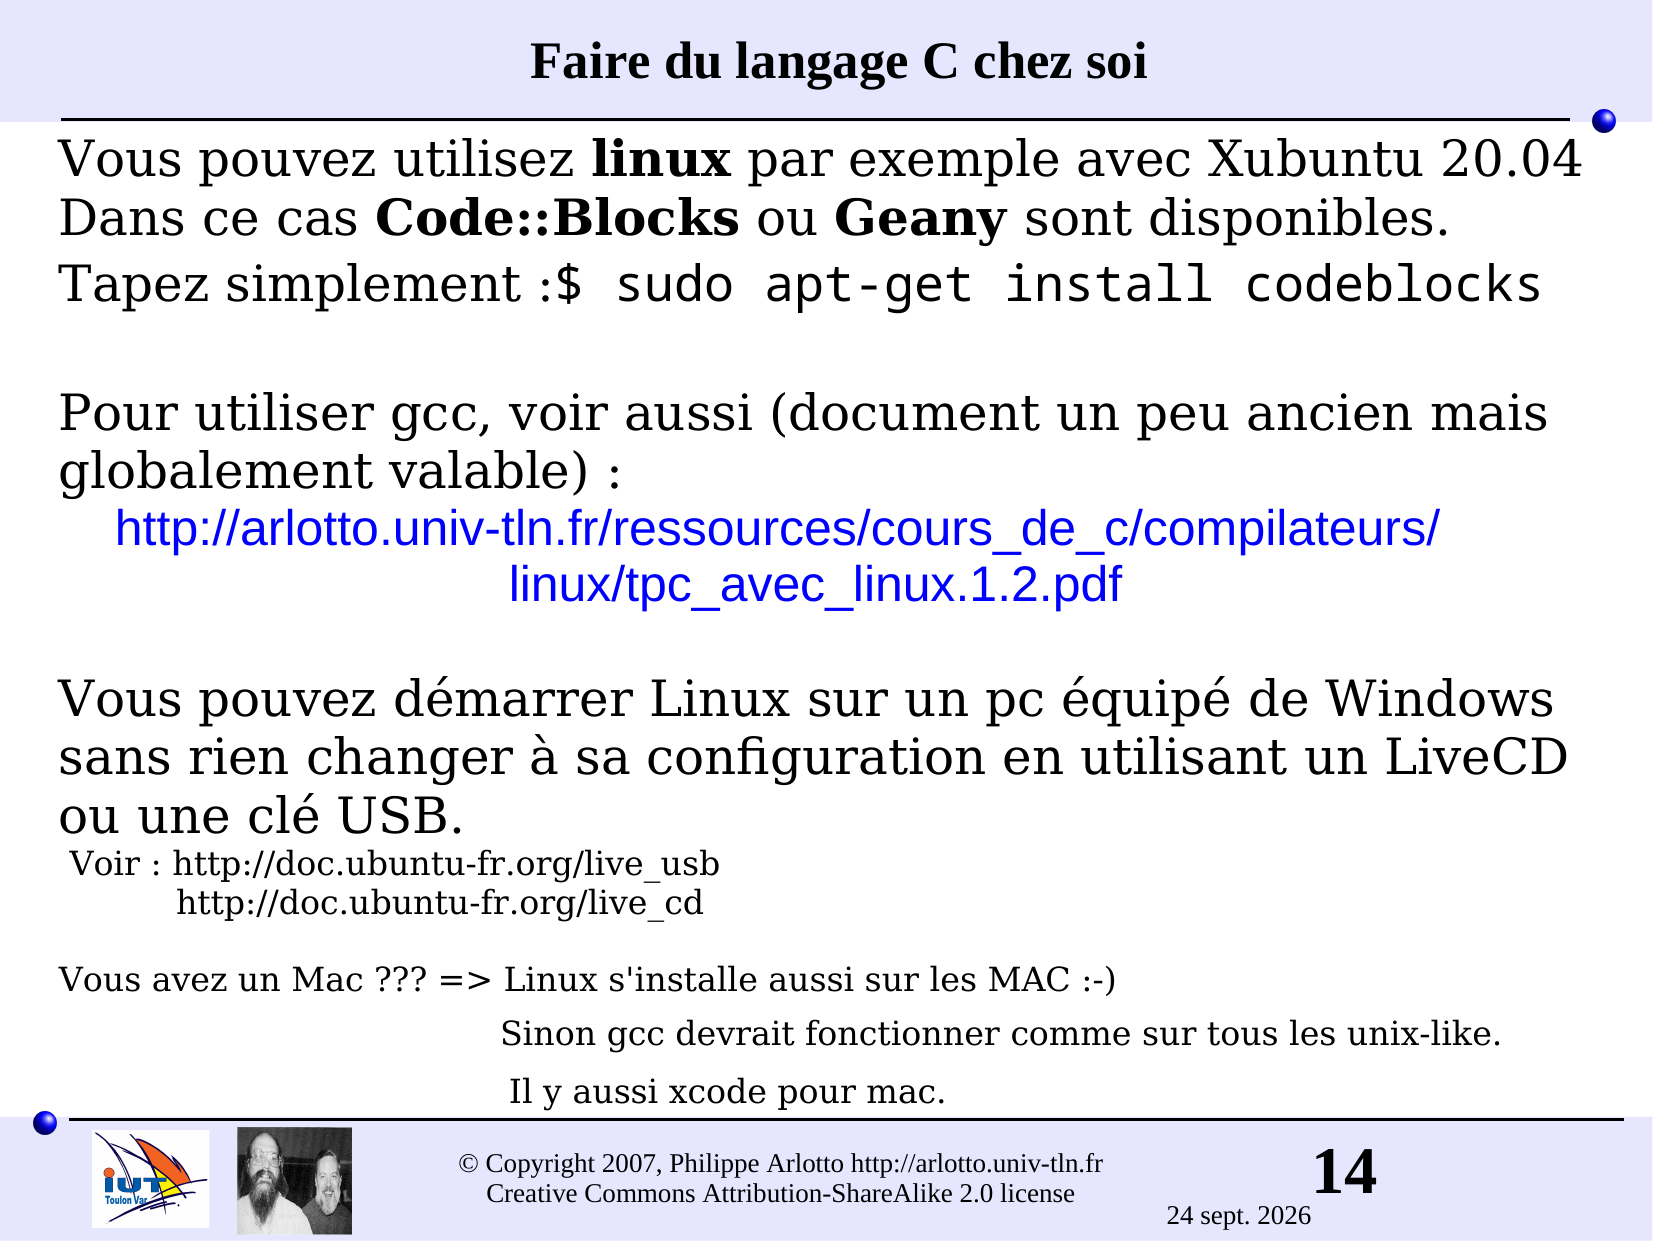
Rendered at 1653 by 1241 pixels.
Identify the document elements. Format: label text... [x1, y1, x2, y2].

title Faire du langage C chez soi [95, 14, 1585, 107]
text_box Vous pouvez utilisez linux par exemple avec Xubuntu 20.04 Dans ce cas Code::Blocks ou Geany sont disponibles. Tapez simplement :$ sudo apt-get install codeblocks Pour utiliser gcc, voir aussi (document un peu ancien mais globalement valable) : http://arlotto.univ-tln.fr/ressources/cours_de_c/compilateurs/ linux/tpc_avec_linux.1.2.pdf Vous pouvez démarrer Linux sur un pc équipé de Windows sans rien changer à sa configuration en utilisant un LiveCD ou une clé USB. Voir : http://doc.ubuntu-fr.org/live_usb http://doc.ubuntu-fr.org/live_cd Vous avez un Mac ??? => Linux s'installe aussi sur les MAC :-) Sinon gcc devrait fonctionner comme sur tous les unix-like. Il y aussi xcode pour mac. [59, 129, 1595, 1099]
picture [237, 1127, 352, 1235]
